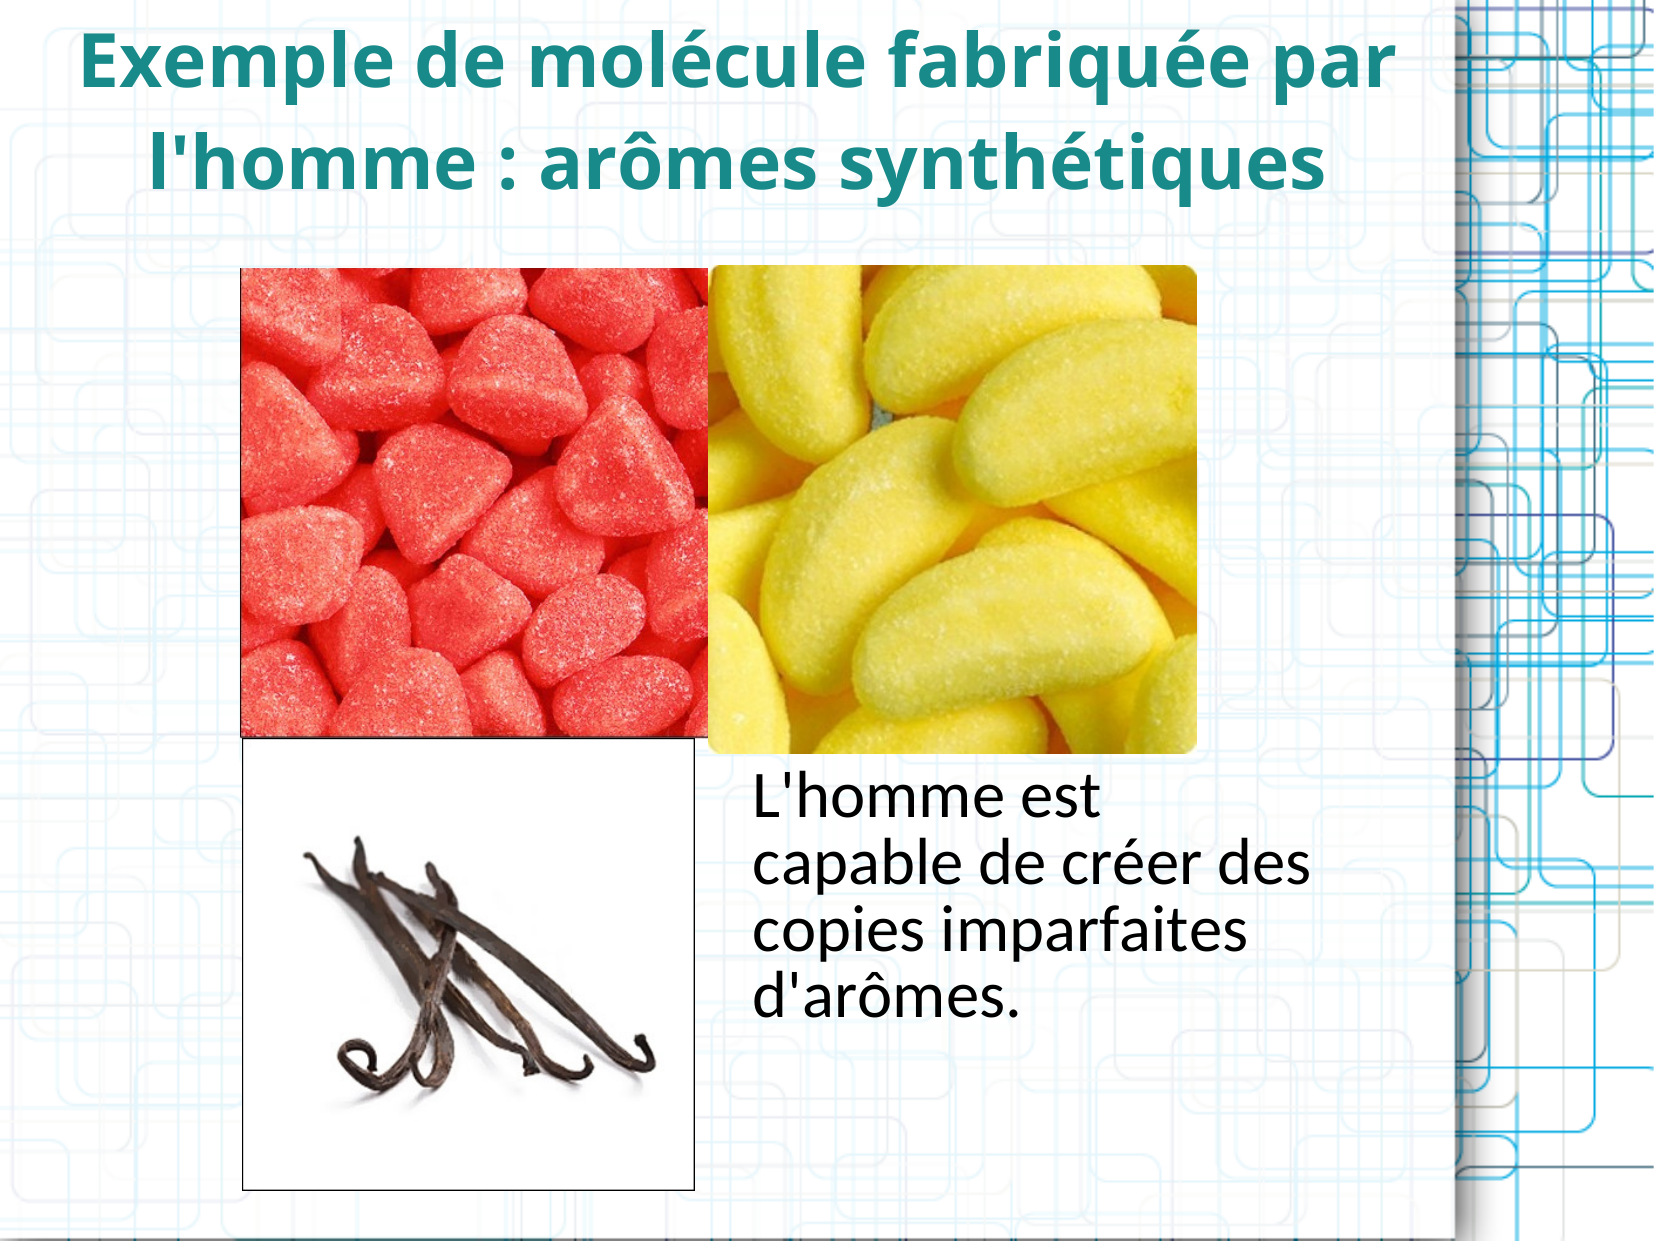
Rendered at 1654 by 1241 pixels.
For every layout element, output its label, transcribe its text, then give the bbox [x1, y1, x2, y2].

title Exemple de molécule fabriquée par l'homme : arômes synthétiques [59, 0, 1418, 231]
text_box L'homme est capable de créer des copies imparfaites d'arômes. [738, 760, 1329, 1101]
picture [0, 0, 1654, 1241]
